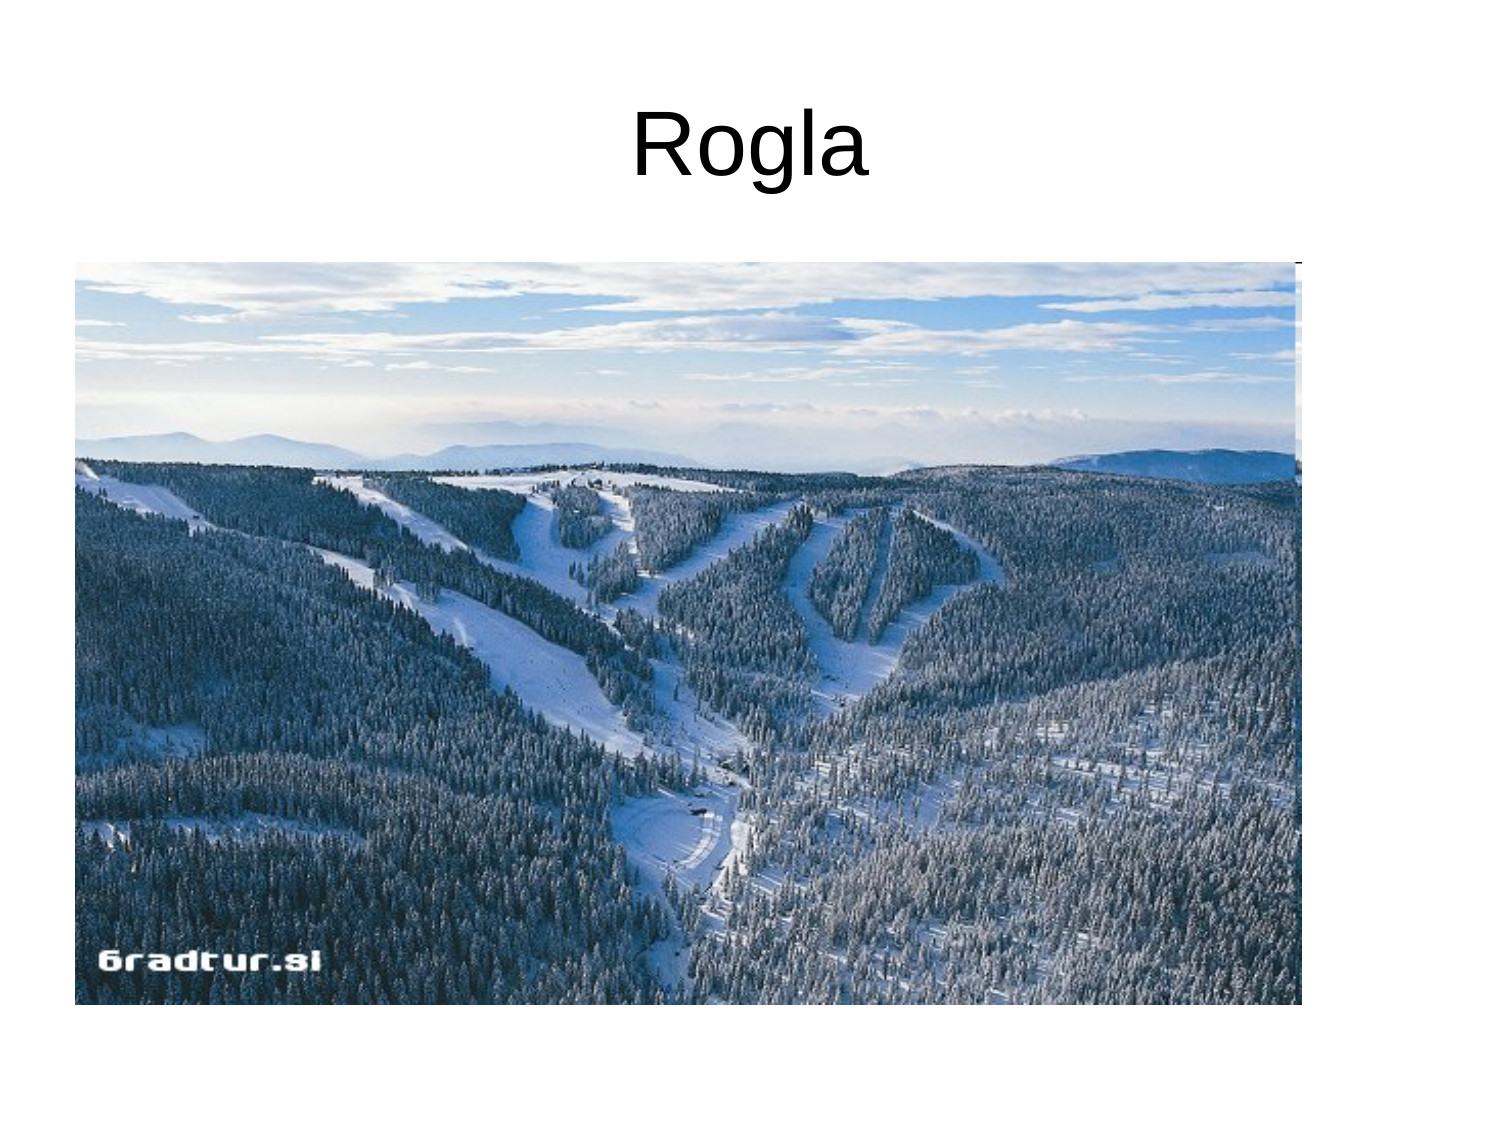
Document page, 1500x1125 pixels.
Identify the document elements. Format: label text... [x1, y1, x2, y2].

picture [75, 262, 1302, 1005]
title Rogla [75, 45, 1426, 233]
